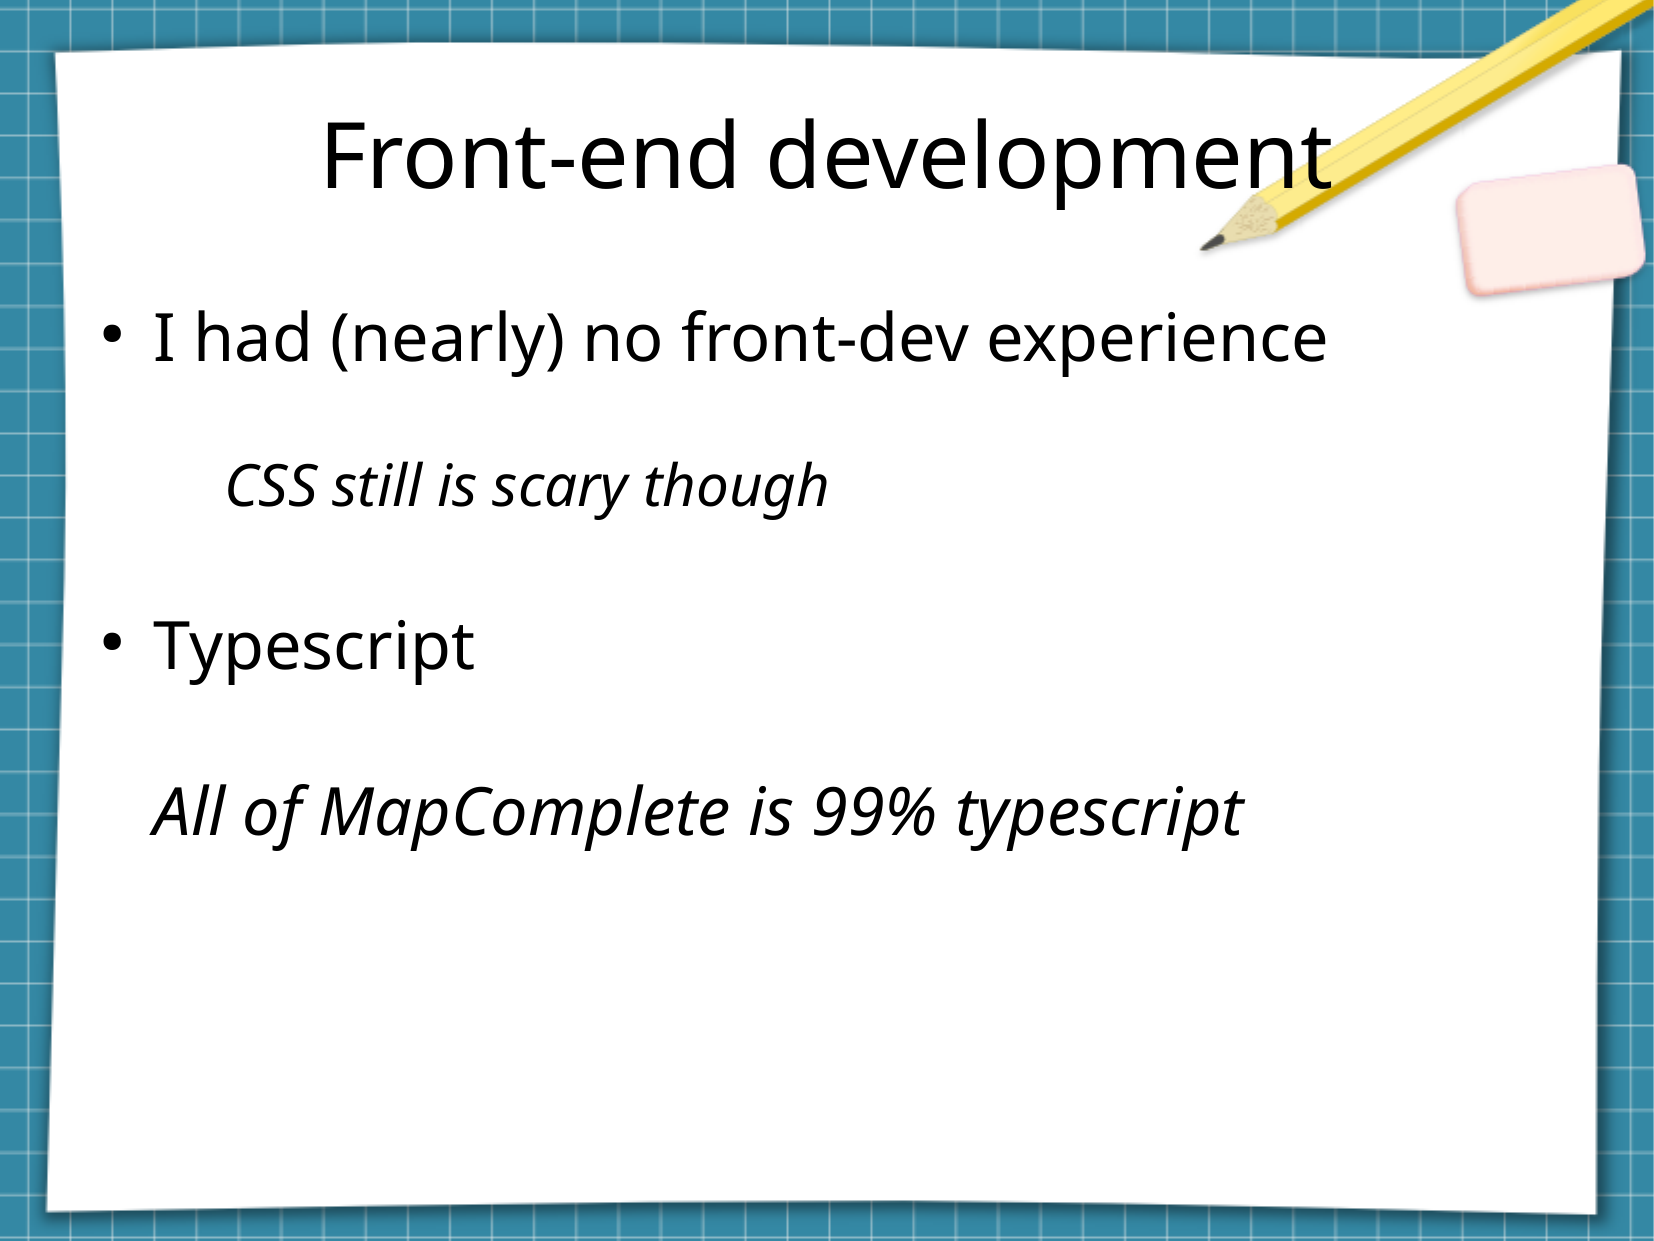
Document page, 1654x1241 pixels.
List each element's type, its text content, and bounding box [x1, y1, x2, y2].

title Front-end development [82, 49, 1571, 257]
picture [0, 0, 1654, 1241]
list I had (nearly) no front-dev experience CSS still is scary though Typescript All of MapComplete is 99% typescript [82, 290, 1571, 1010]
